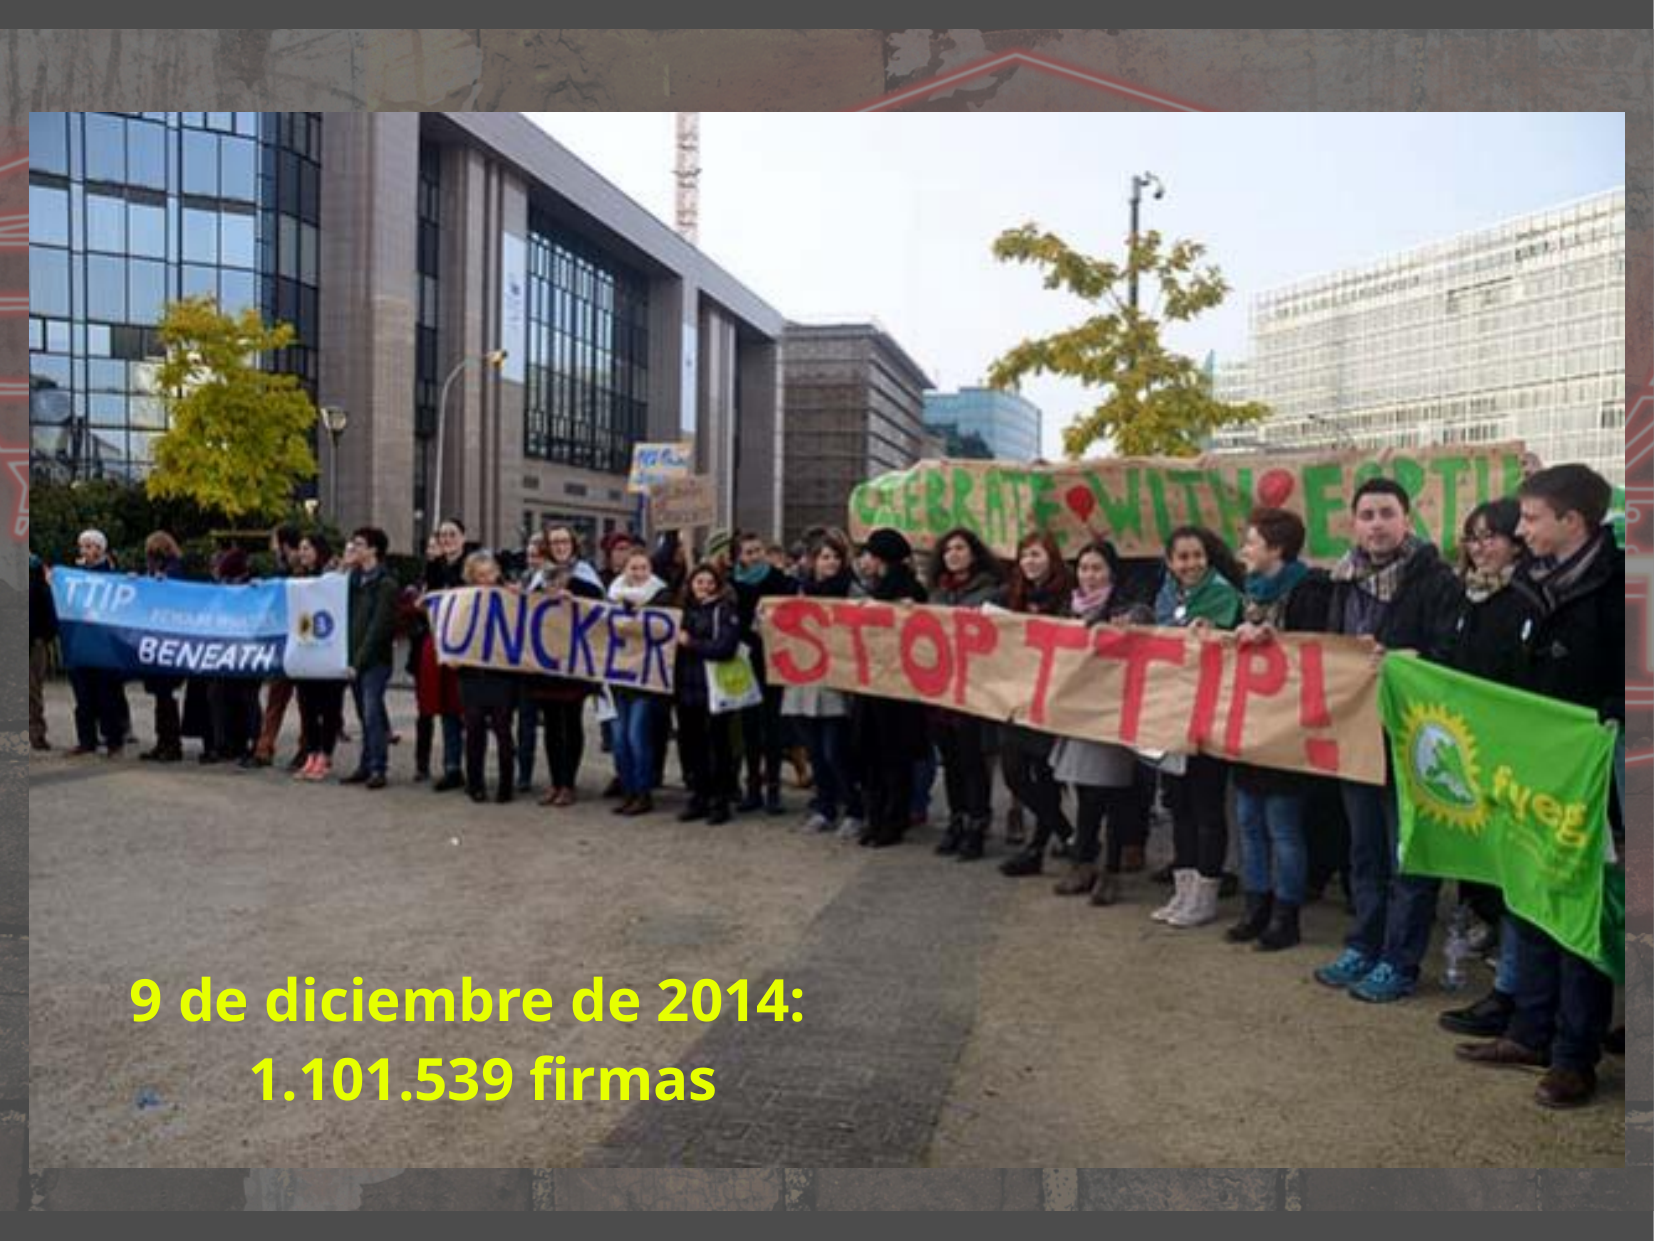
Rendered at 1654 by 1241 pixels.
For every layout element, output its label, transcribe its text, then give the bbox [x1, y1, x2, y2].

picture [0, 29, 1654, 1211]
list 9 de diciembre de 2014: 1.101.539 firmas [124, 958, 812, 1102]
